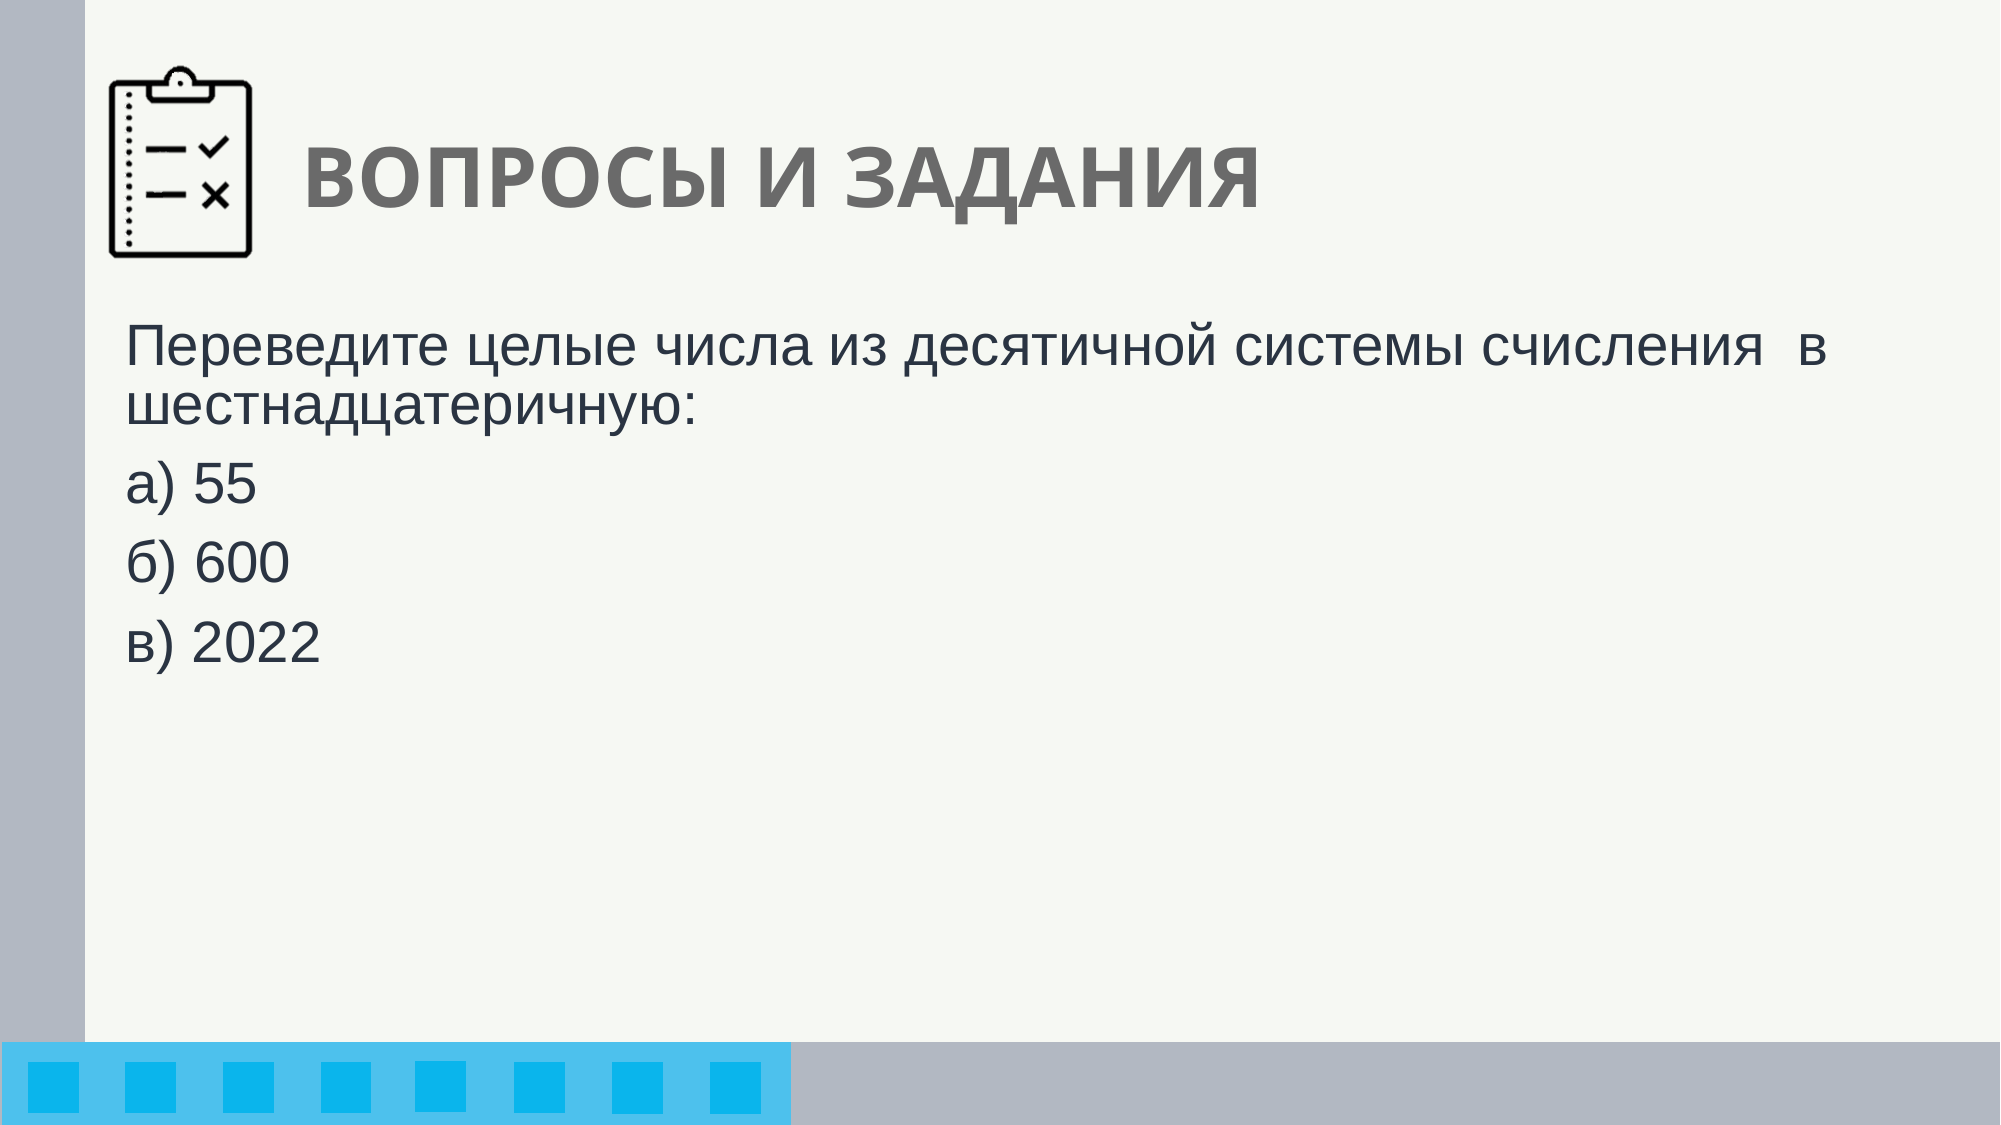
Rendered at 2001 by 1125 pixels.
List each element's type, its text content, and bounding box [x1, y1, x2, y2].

list Переведите целые числа из десятичной системы счисления в шестнадцатеричную: а) 55 б) 600 в) 2022 [110, 311, 1892, 1058]
title ВОПРОСЫ И ЗАДАНИЯ [285, 67, 1892, 286]
